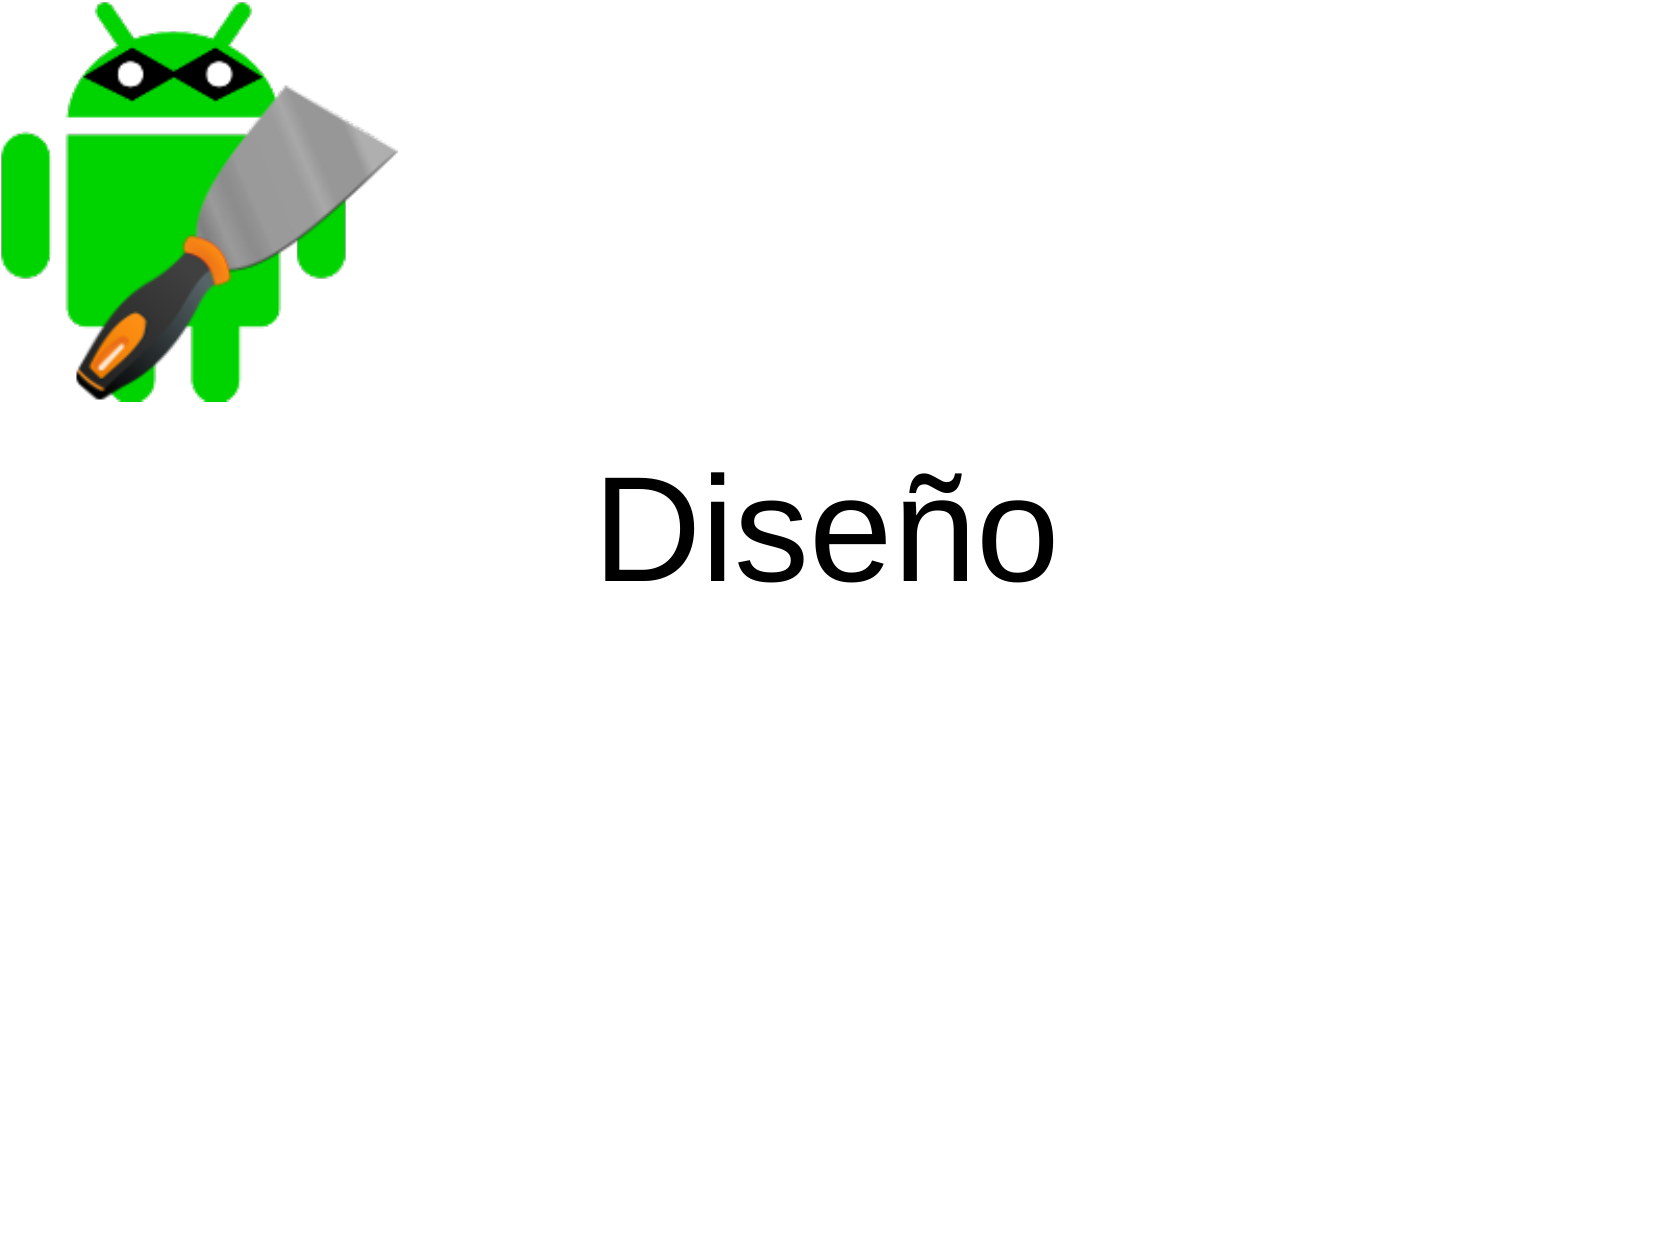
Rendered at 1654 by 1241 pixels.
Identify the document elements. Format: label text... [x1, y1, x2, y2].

title Diseño [82, 256, 1571, 804]
picture [0, 1, 400, 402]
